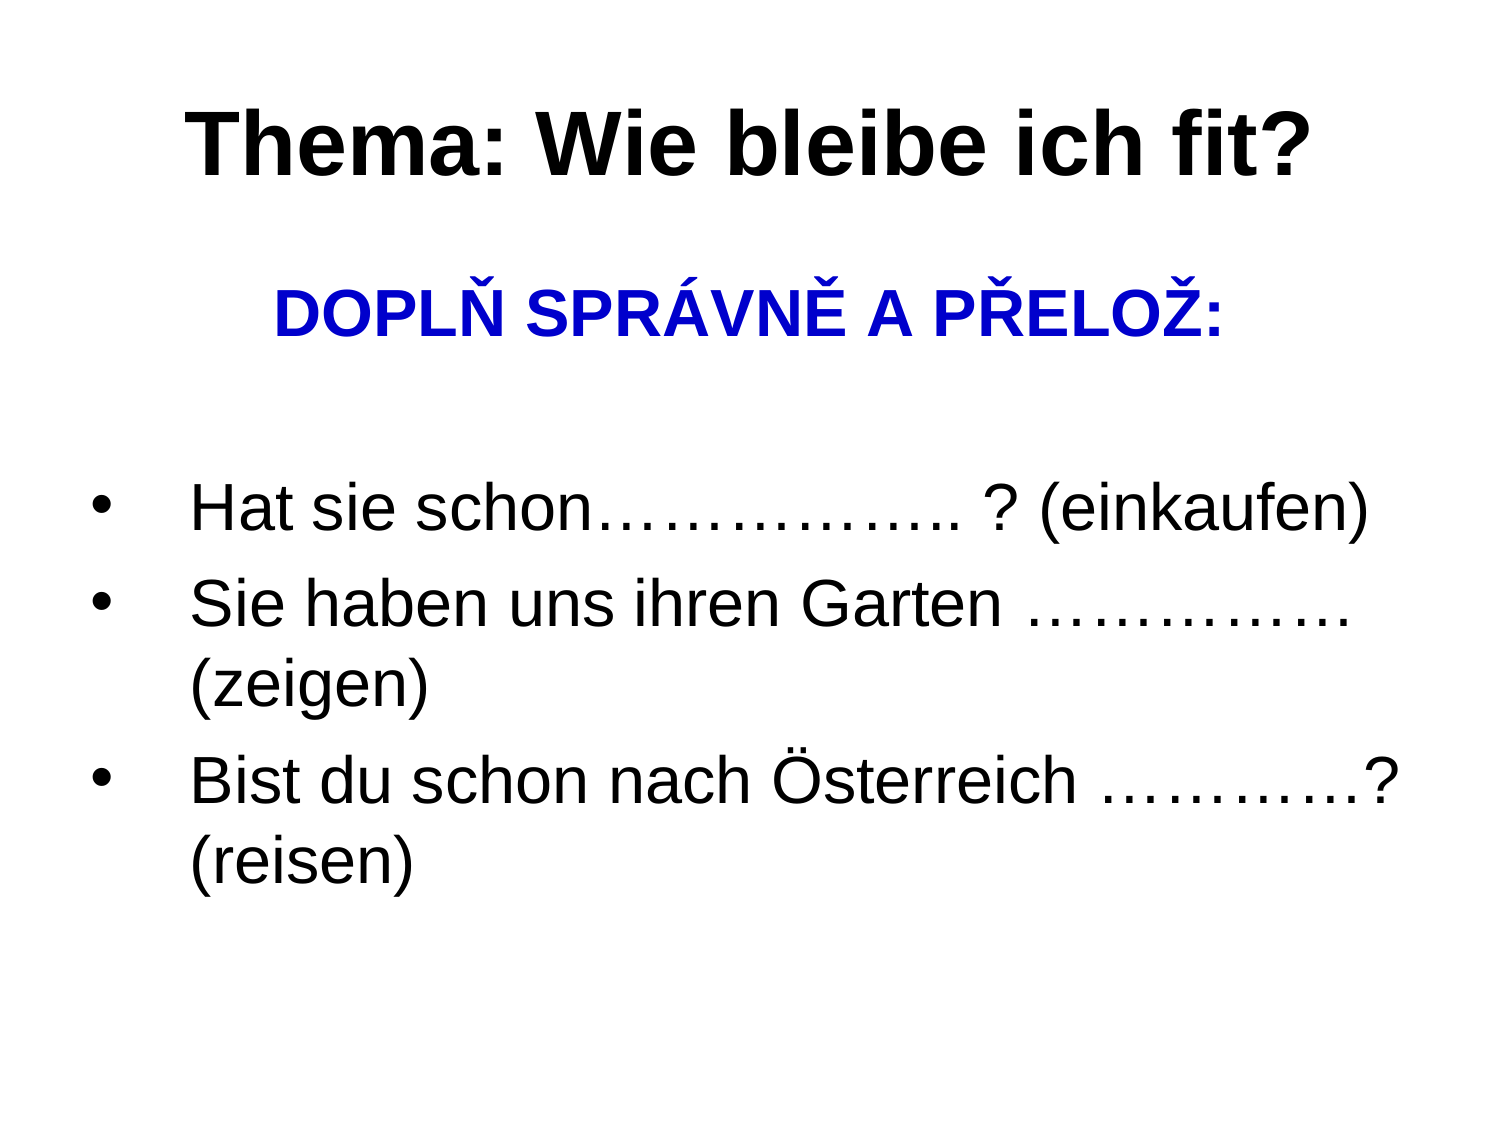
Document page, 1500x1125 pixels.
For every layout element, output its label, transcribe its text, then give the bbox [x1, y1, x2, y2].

list DOPLŇ SPRÁVNĚ A PŘELOŽ: Hat sie schon…………….. ? (einkaufen) Sie haben uns ihren Garten …………… (zeigen) Bist du schon nach Österreich …………? (reisen) [75, 262, 1426, 1006]
title Thema: Wie bleibe ich fit? [75, 45, 1426, 233]
